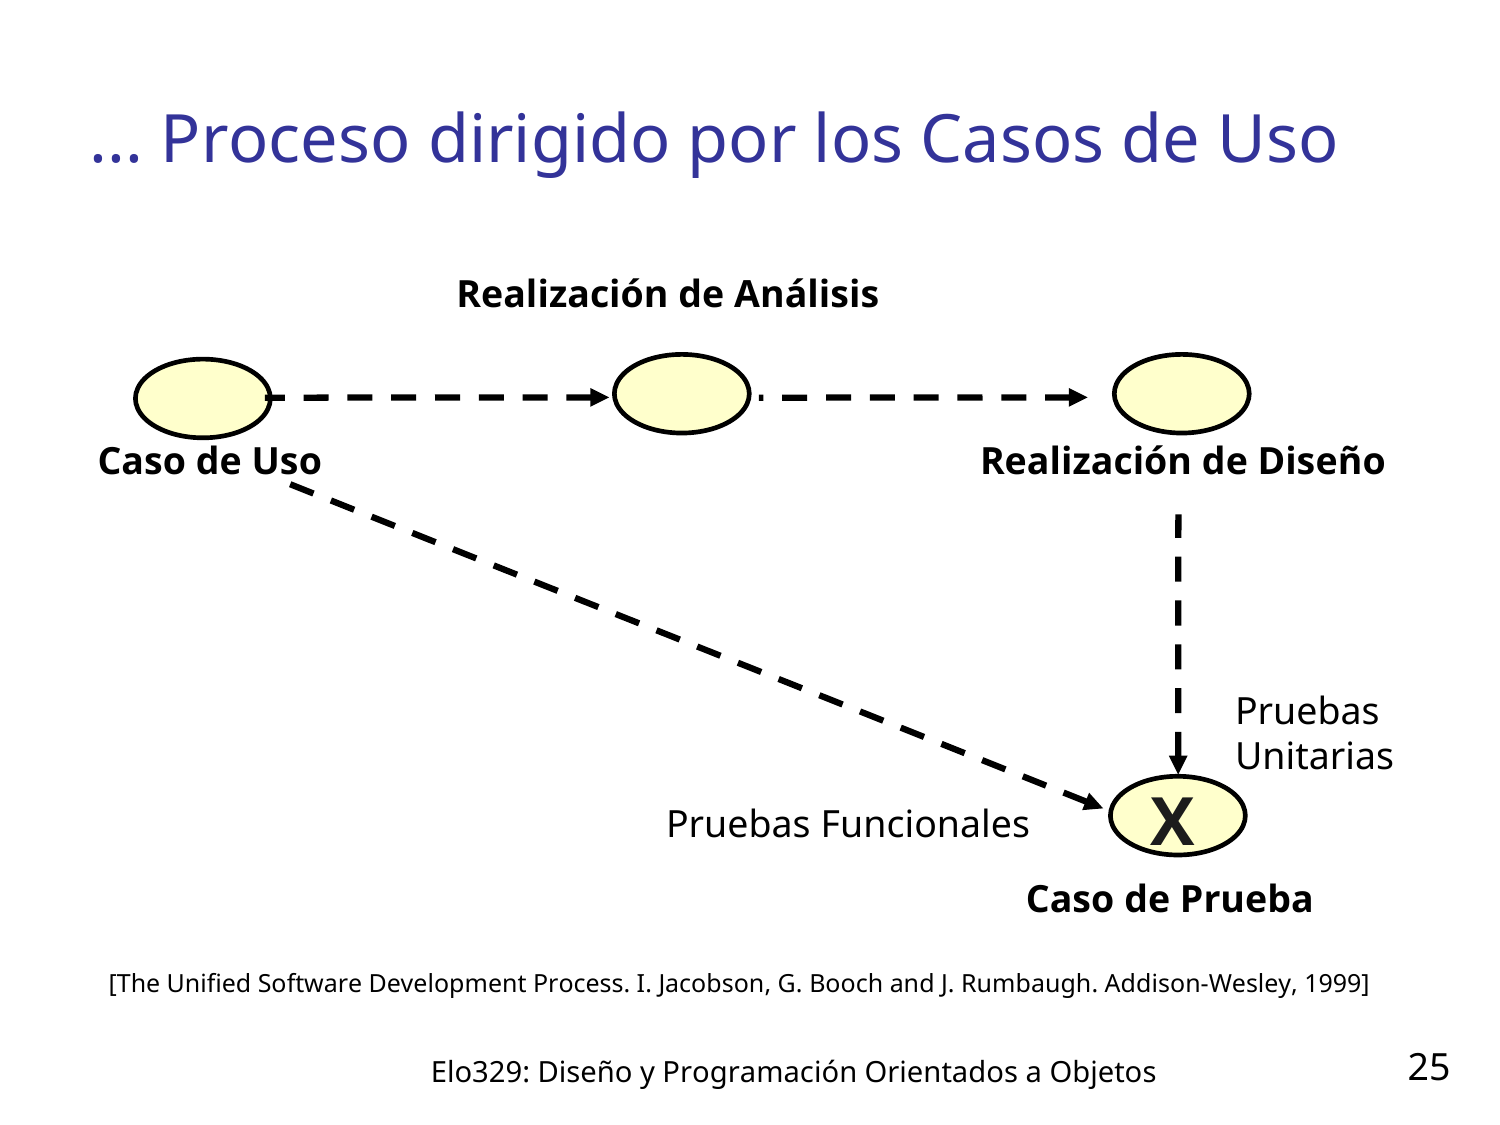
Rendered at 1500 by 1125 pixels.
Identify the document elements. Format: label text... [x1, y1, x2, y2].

text_box Realización de Diseño [965, 429, 1402, 490]
text_box Caso de Uso [82, 429, 337, 490]
text_box X [1135, 771, 1210, 867]
text_box [The Unified Software Development Process. I. Jacobson, G. Booch and J. Rumbaugh. Addison-Wesley, 1999] [93, 960, 1394, 1006]
text_box Caso de Prueba [1011, 866, 1330, 928]
title ... Proceso dirigido por los Casos de Uso [75, 10, 1426, 188]
text_box Pruebas Funcionales [651, 791, 1046, 853]
text_box [1210, 781, 1246, 851]
text_box Pruebas Unitarias [1220, 679, 1410, 785]
text_box [614, 354, 750, 434]
text_box [1110, 785, 1135, 846]
text_box [135, 359, 271, 429]
text_box Realización de Análisis [441, 262, 895, 323]
text_box [1114, 354, 1250, 434]
